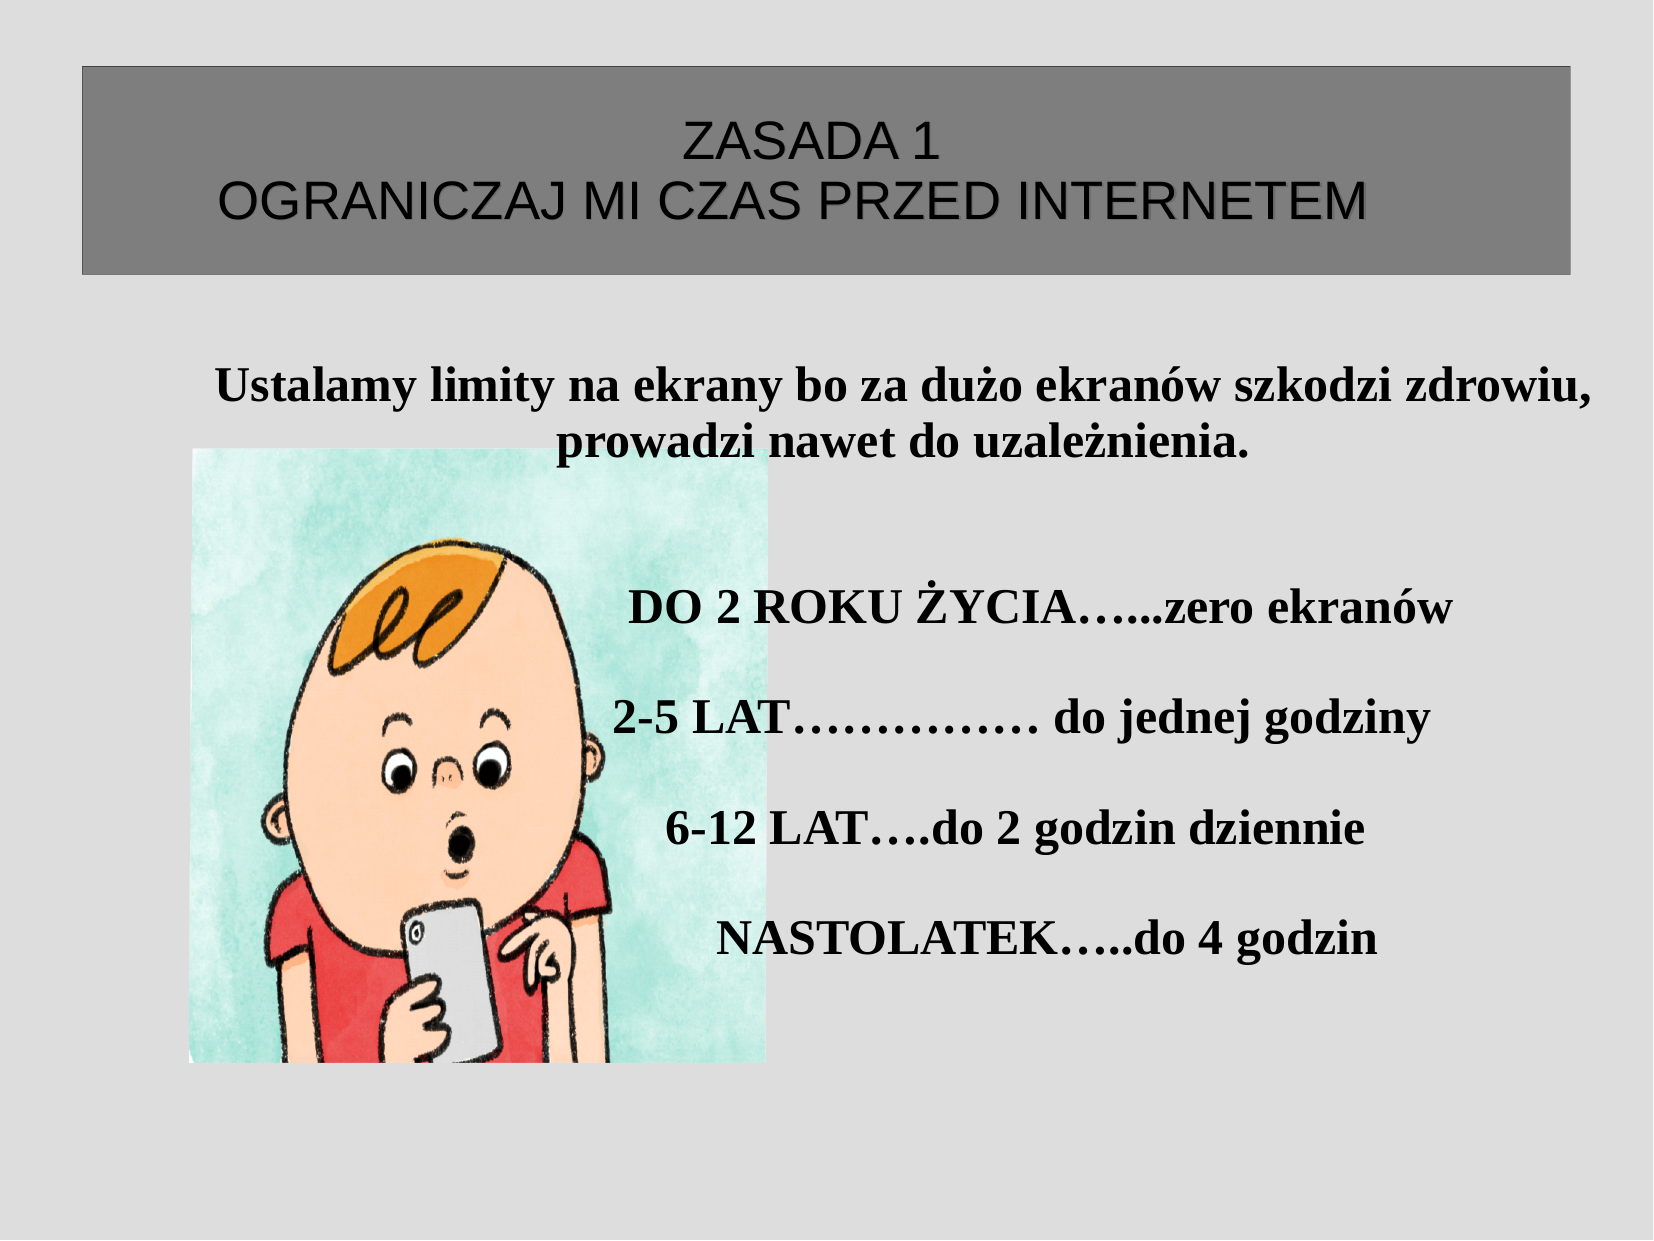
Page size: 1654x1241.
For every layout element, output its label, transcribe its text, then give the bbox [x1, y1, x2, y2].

text_box Ustalamy limity na ekrany bo za dużo ekranów szkodzi zdrowiu, prowadzi nawet do uzależnienia. DO 2 ROKU ŻYCIA…...zero ekranów 2-5 LAT…………… do jednej godziny 6-12 LAT….do 2 godzin dziennie NASTOLATEK…..do 4 godzin [153, 294, 1654, 1087]
title ZASADA 1 OGRANICZAJ MI CZAS PRZED INTERNETEM [82, 67, 1571, 275]
